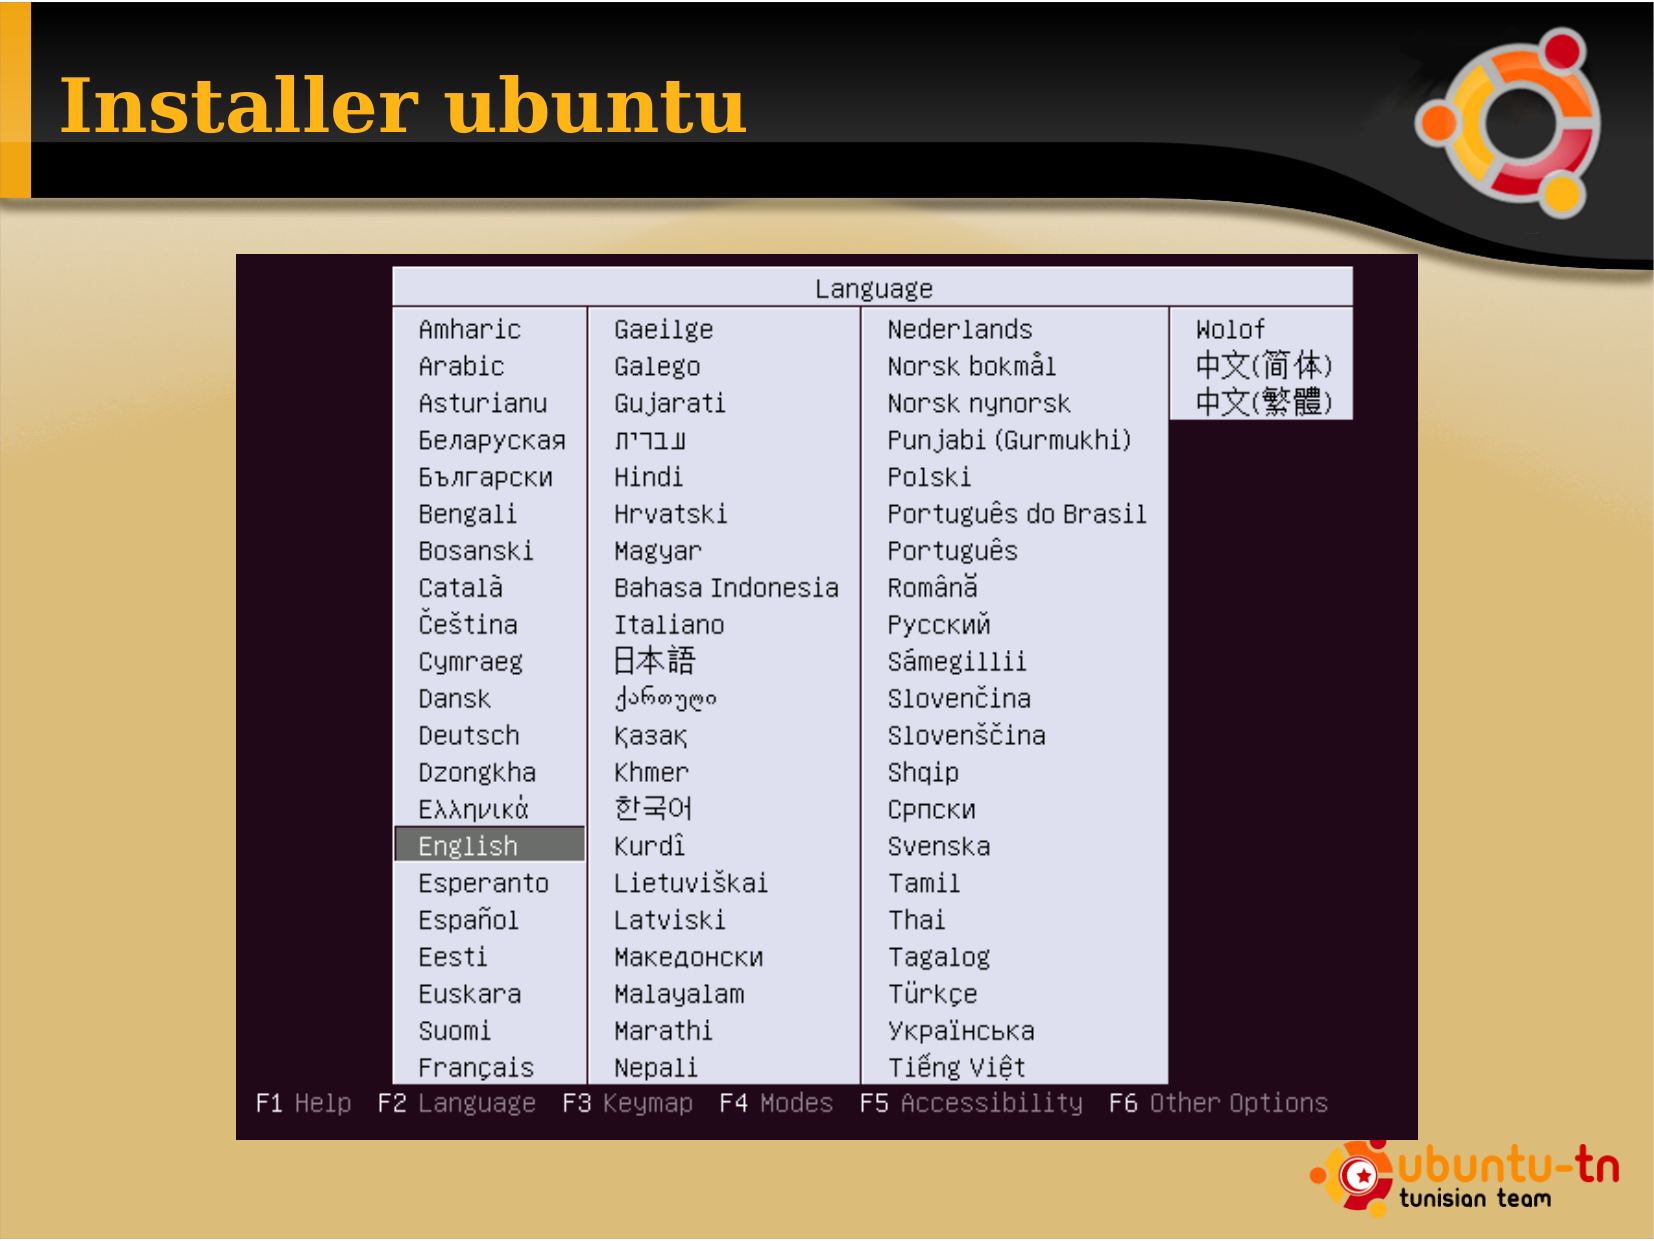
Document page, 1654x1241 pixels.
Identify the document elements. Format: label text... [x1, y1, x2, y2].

title Installer ubuntu [59, 9, 1447, 202]
picture [0, 0, 1654, 1241]
